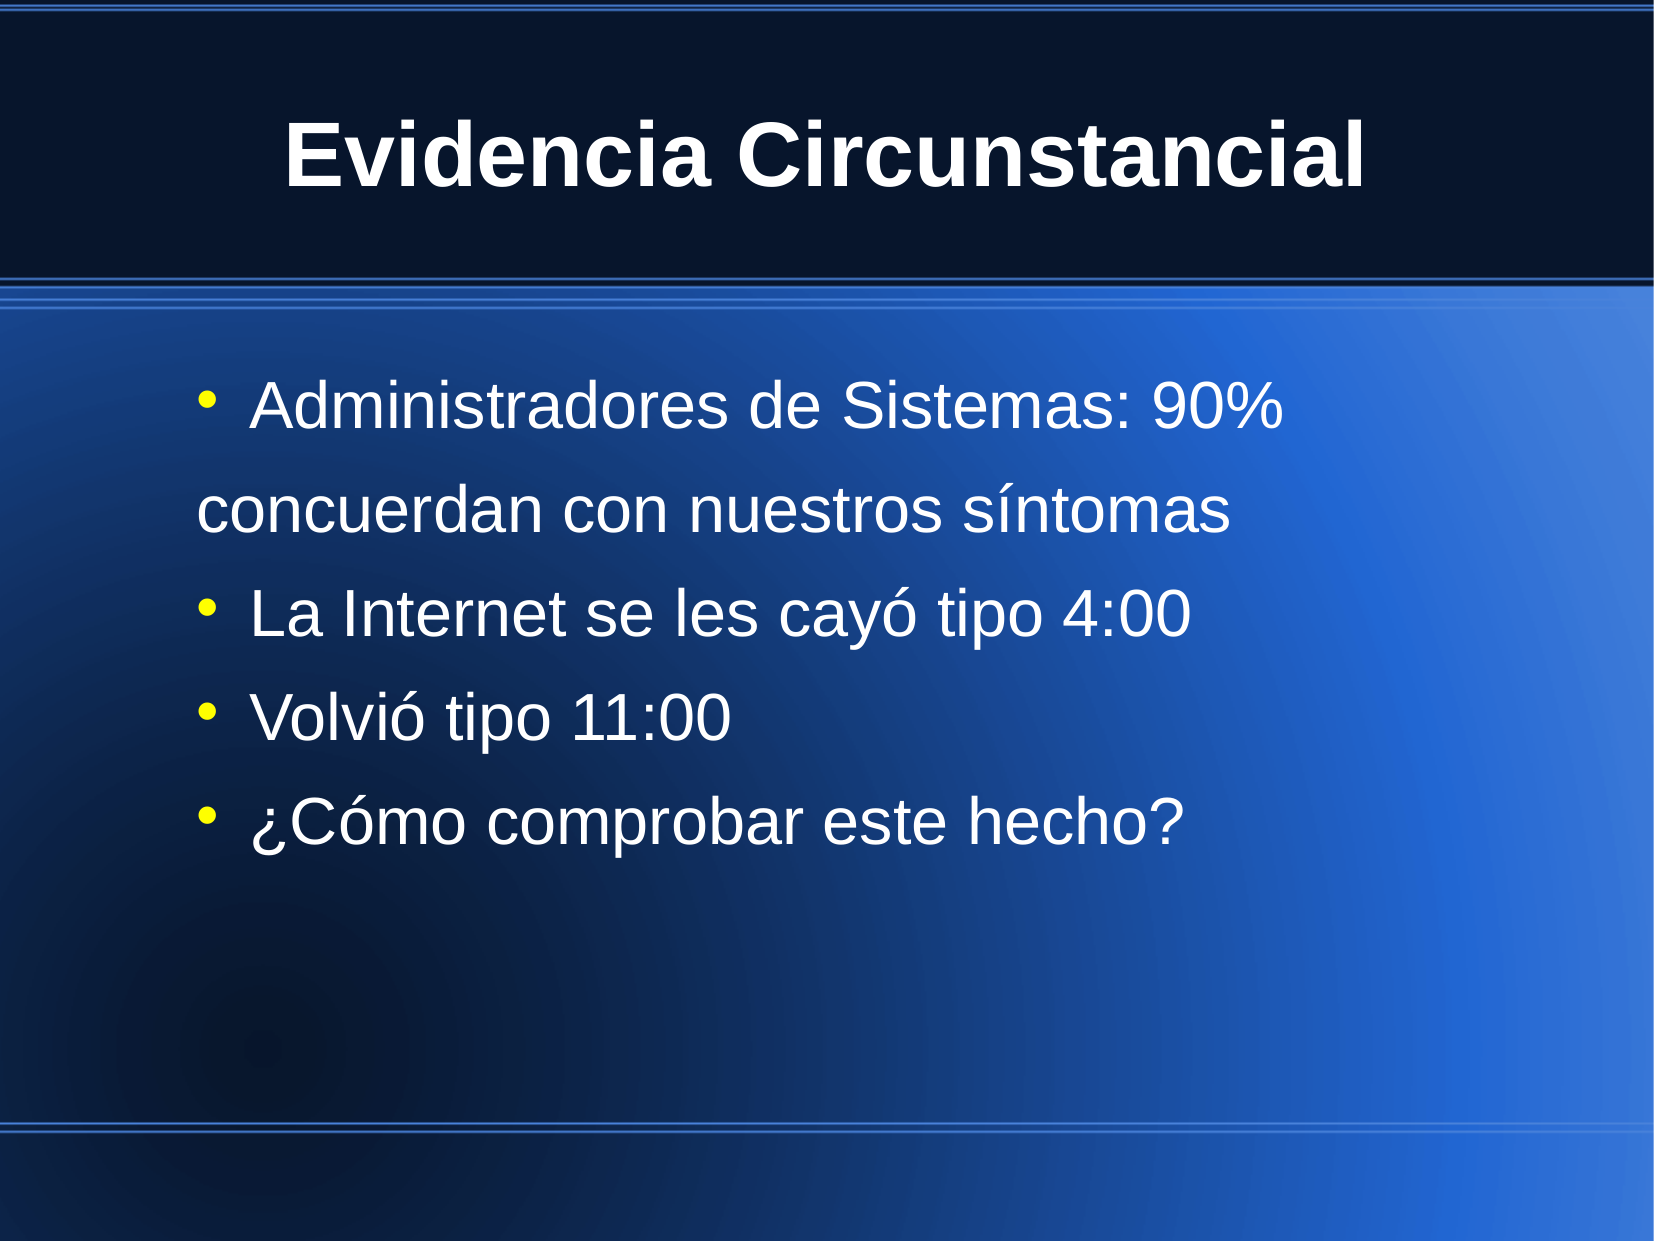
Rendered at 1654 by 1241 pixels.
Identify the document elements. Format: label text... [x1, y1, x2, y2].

title Evidencia Circunstancial [82, 49, 1571, 257]
picture [0, 0, 1654, 1241]
list Administradores de Sistemas: 90% concuerdan con nuestros síntomas La Internet se les cayó tipo 4:00 Volvió tipo 11:00 ¿Cómo comprobar este hecho? [178, 364, 1570, 1147]
